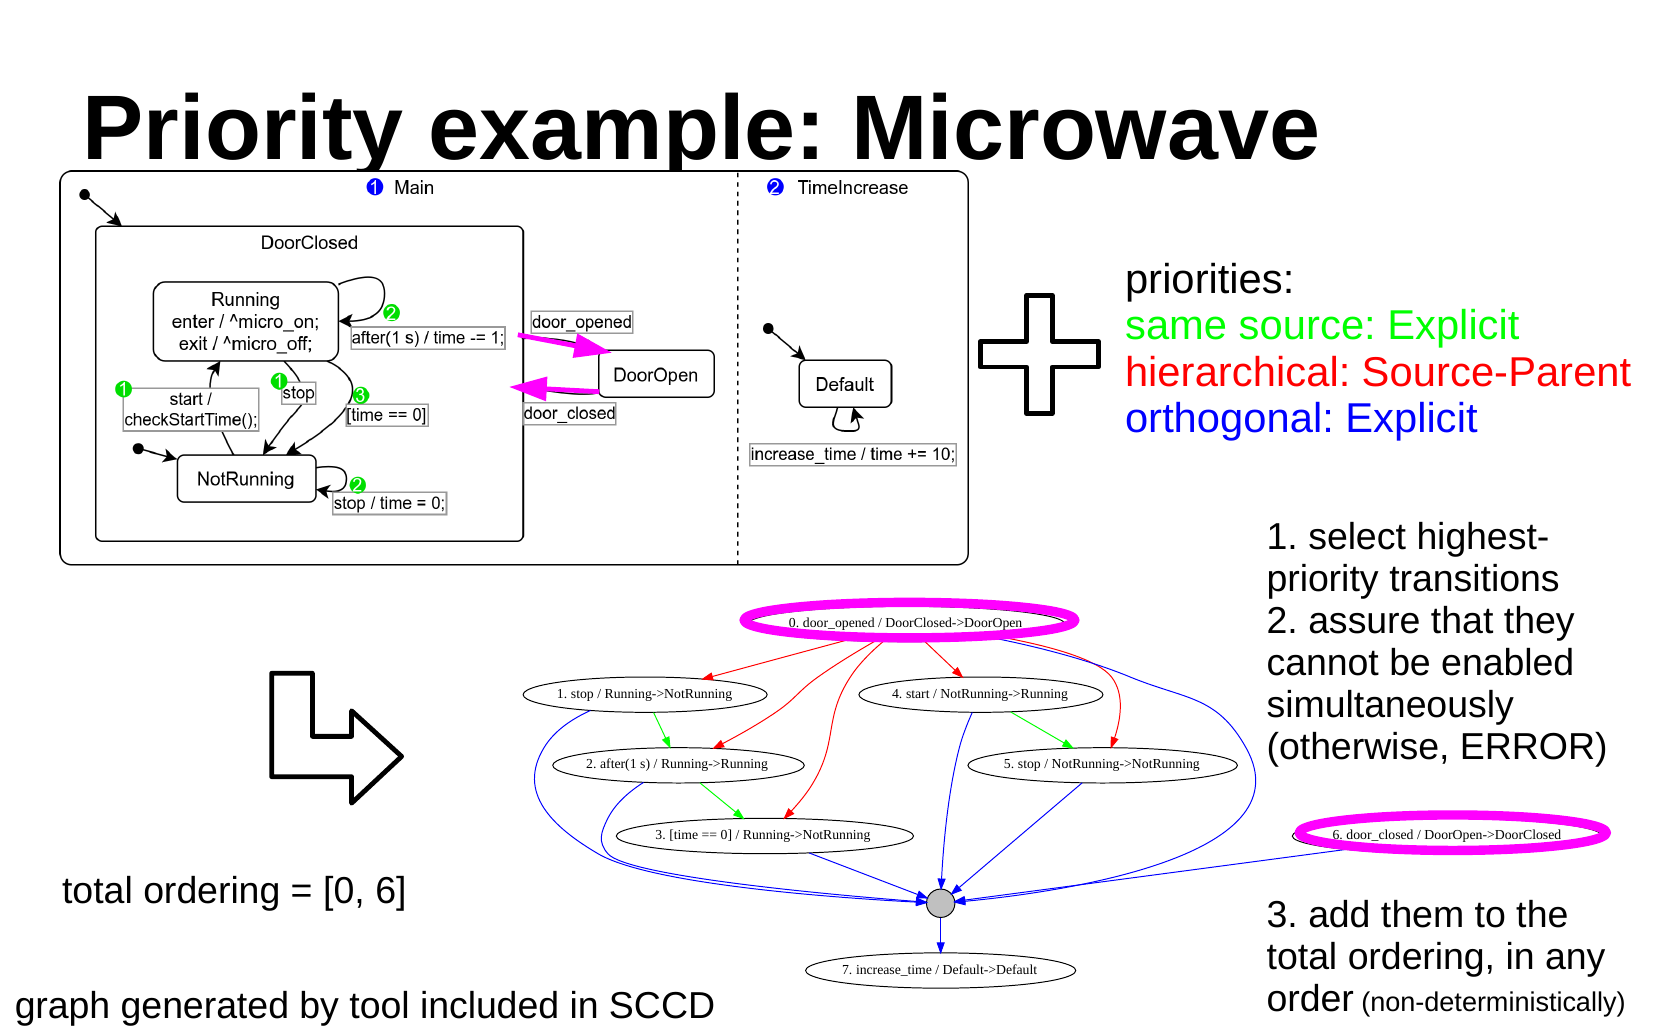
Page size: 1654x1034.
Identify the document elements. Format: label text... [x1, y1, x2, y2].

picture [754, 608, 1065, 633]
text_box [271, 673, 402, 804]
text_box total ordering = [0, 6] [47, 862, 426, 920]
picture [519, 602, 1251, 976]
title Priority example: Microwave [82, 41, 1571, 214]
text_box graph generated by tool included in SCCD [0, 976, 1251, 1034]
picture [59, 170, 969, 567]
text_box 1. select highest-priority transitions 2. assure that they cannot be enabled simultaneously (otherwise, ERROR) 3. add them to the total ordering, in any order (non-deterministically) [1251, 507, 1654, 1034]
text_box priorities: same source: Explicit hierarchical: Source-Parent orthogonal: Explicit [1110, 248, 1654, 461]
